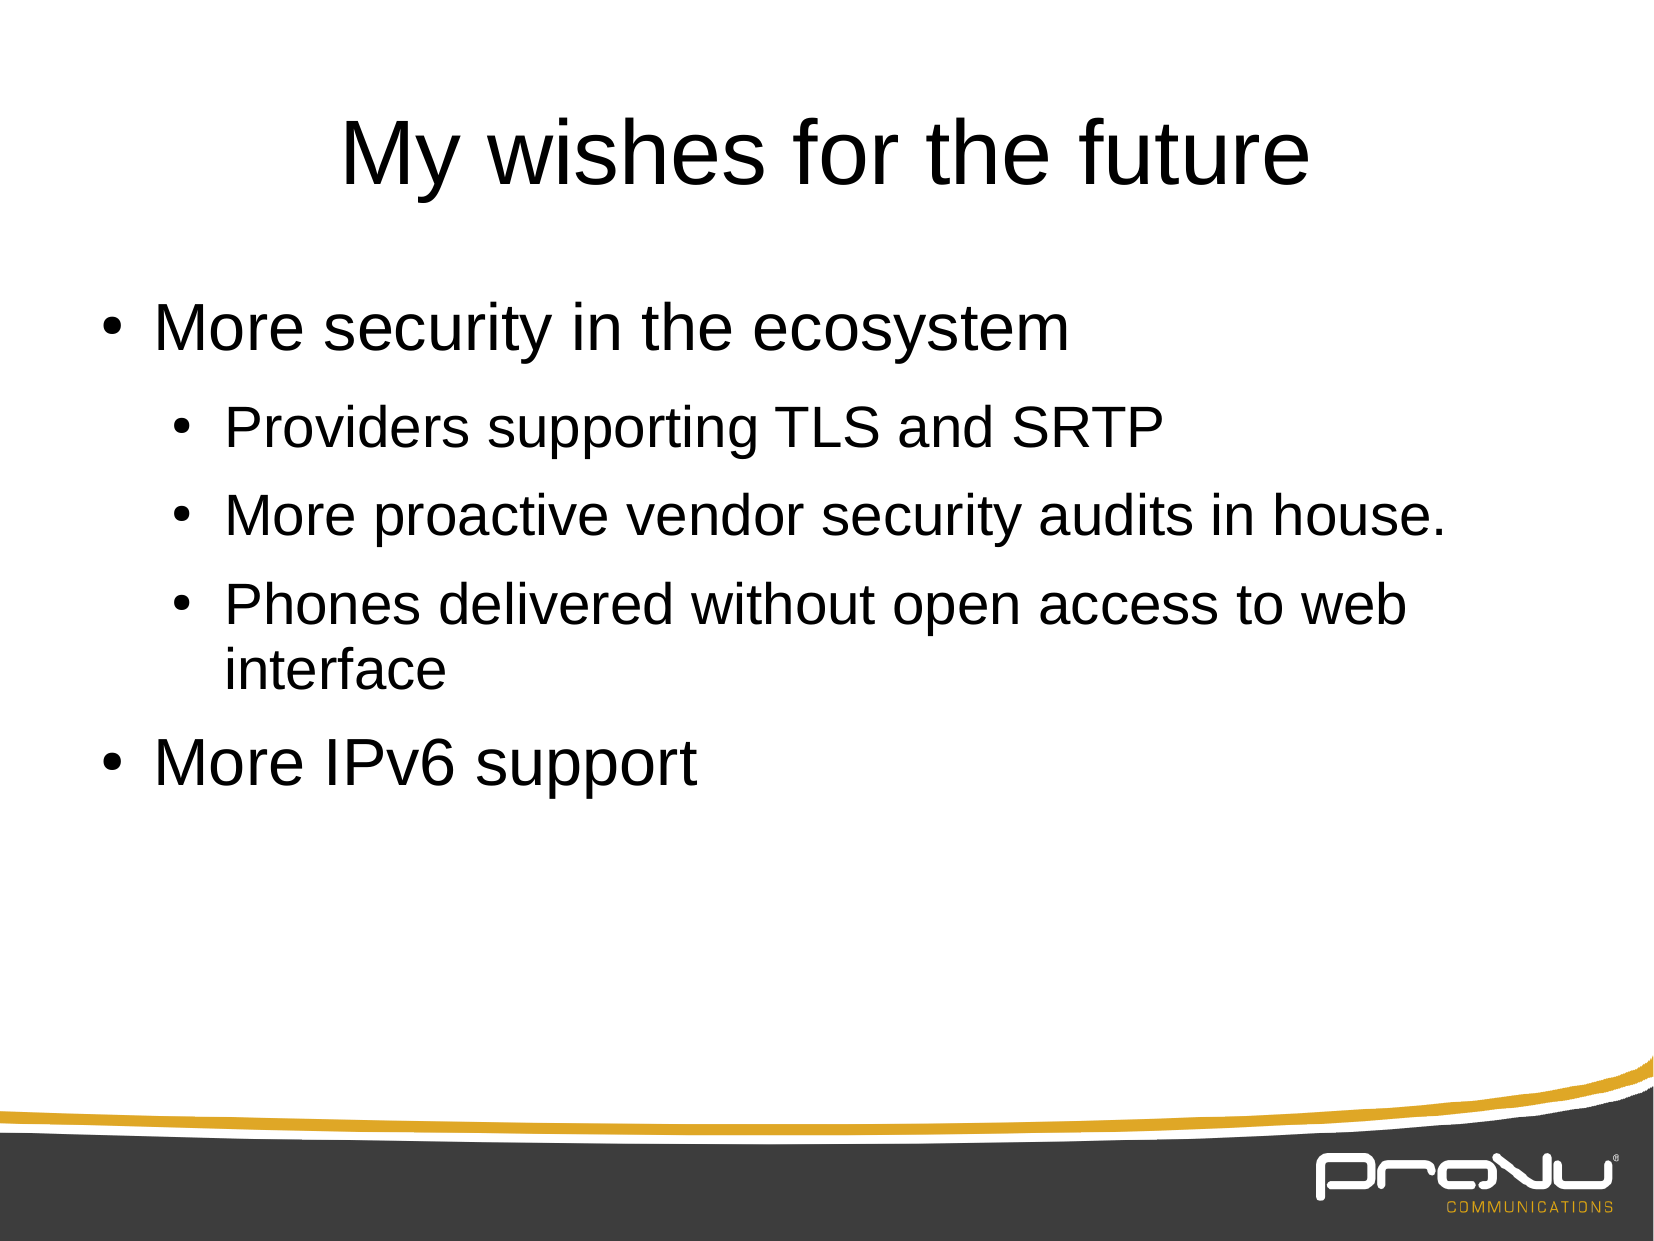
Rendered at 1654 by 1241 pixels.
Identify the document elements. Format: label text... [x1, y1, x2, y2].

title My wishes for the future [82, 49, 1571, 257]
list More security in the ecosystem Providers supporting TLS and SRTP More proactive vendor security audits in house. Phones delivered without open access to web interface More IPv6 support [82, 290, 1571, 1109]
picture [0, 1039, 1654, 1241]
